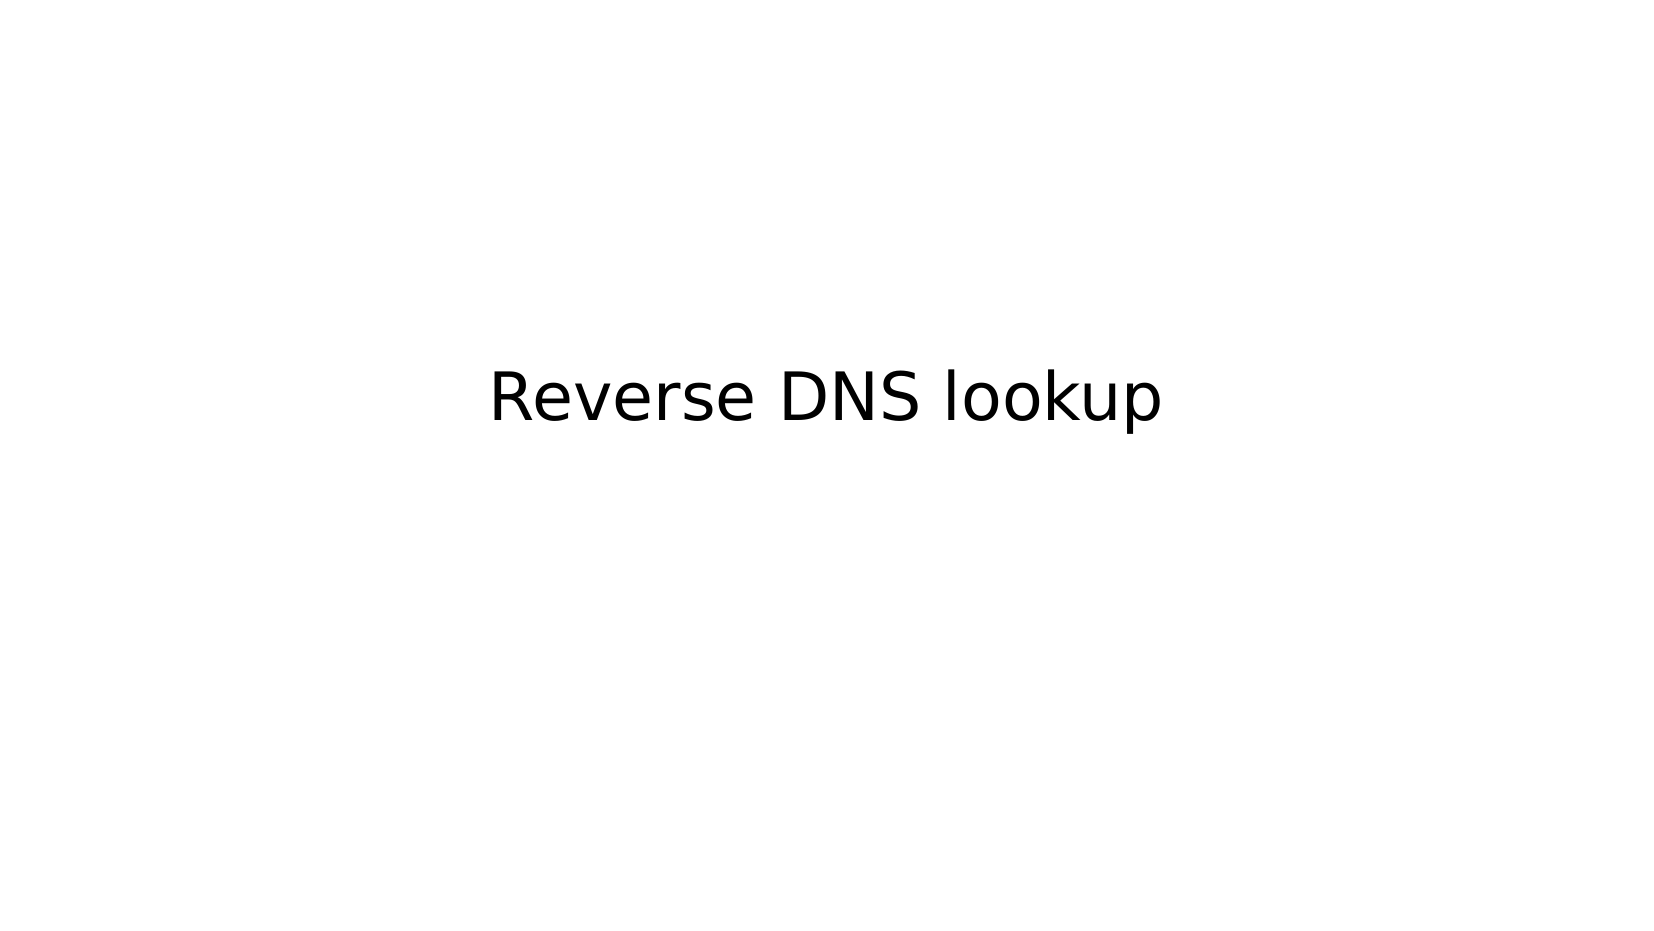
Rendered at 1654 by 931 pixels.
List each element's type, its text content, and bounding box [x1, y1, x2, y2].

subtitle Reverse DNS lookup [82, 37, 1571, 757]
